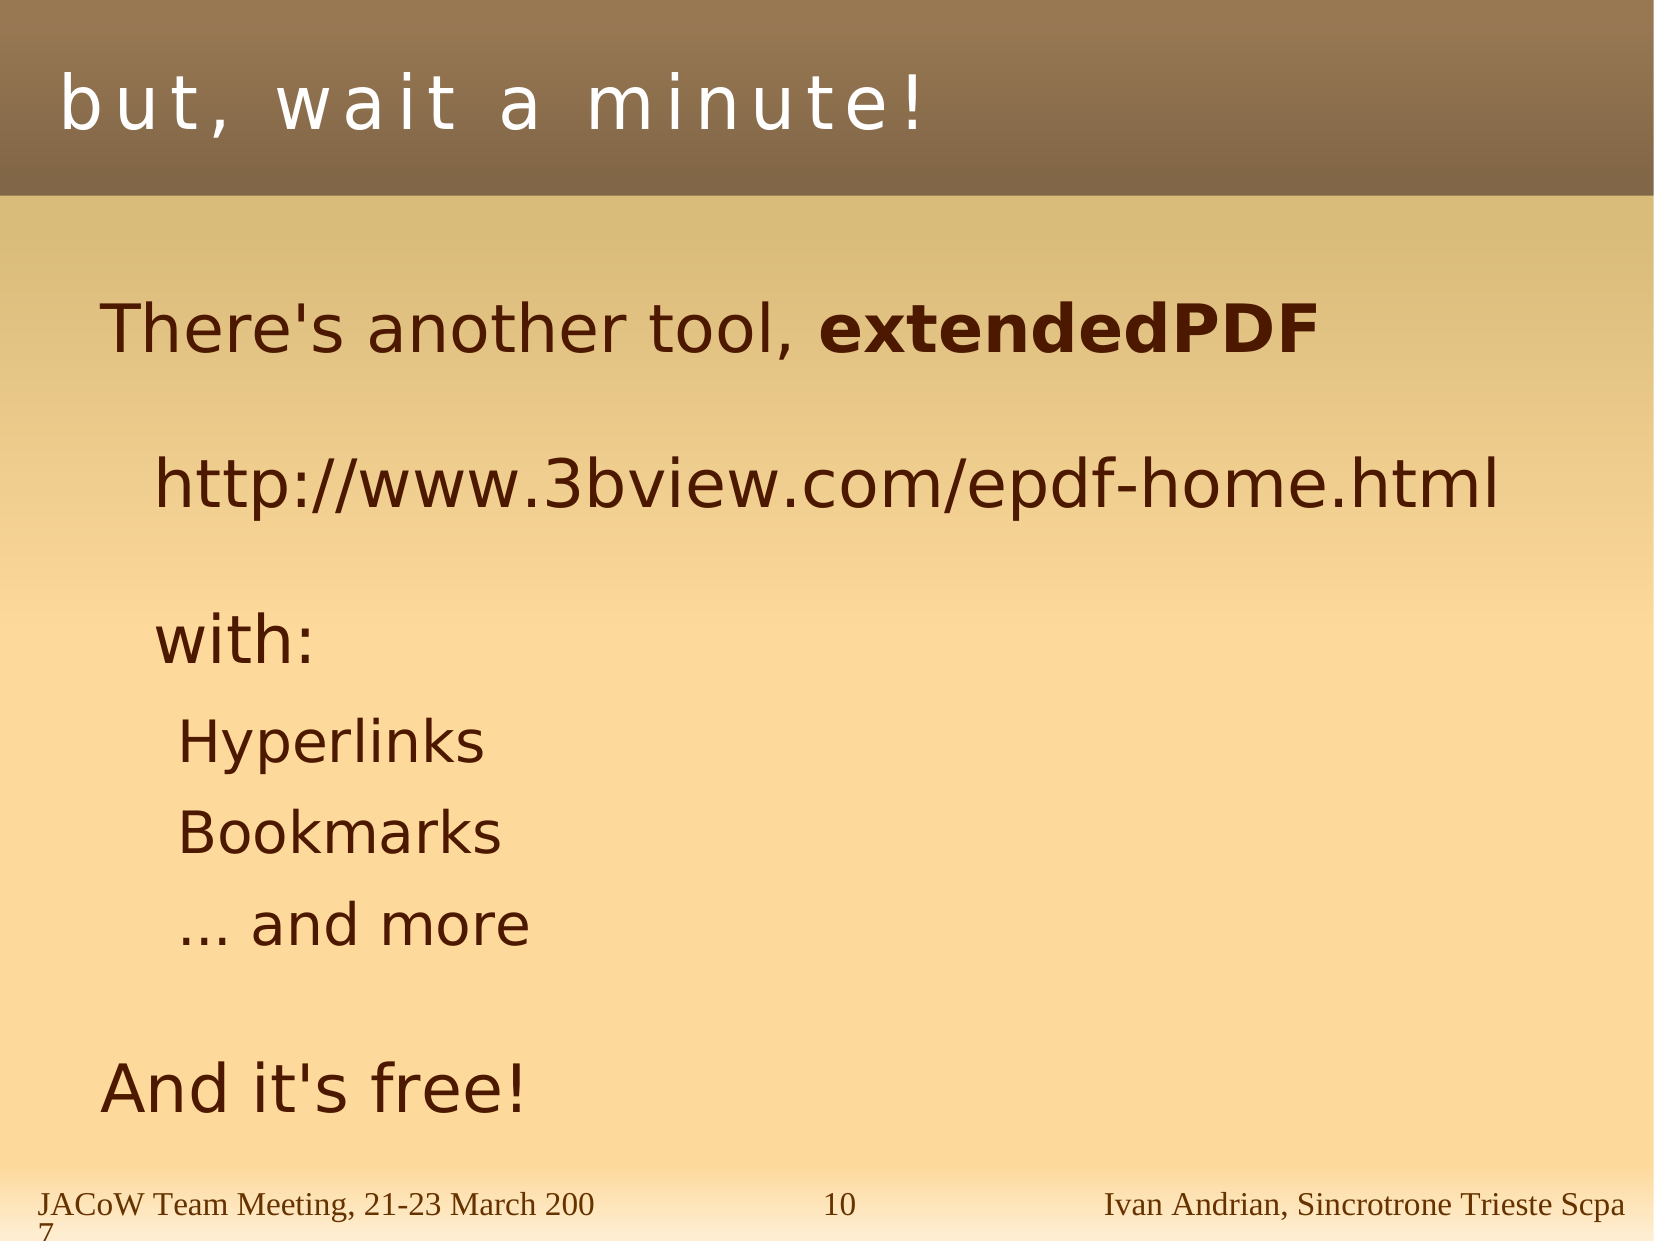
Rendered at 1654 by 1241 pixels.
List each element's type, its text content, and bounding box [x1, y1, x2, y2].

picture [0, 0, 1654, 1241]
list There's another tool, extendedPDF http://www.3bview.com/epdf-home.html with: Hyperlinks Bookmarks ... and more And it's free! [82, 290, 1571, 1129]
title but, wait a minute! [59, 29, 1595, 178]
